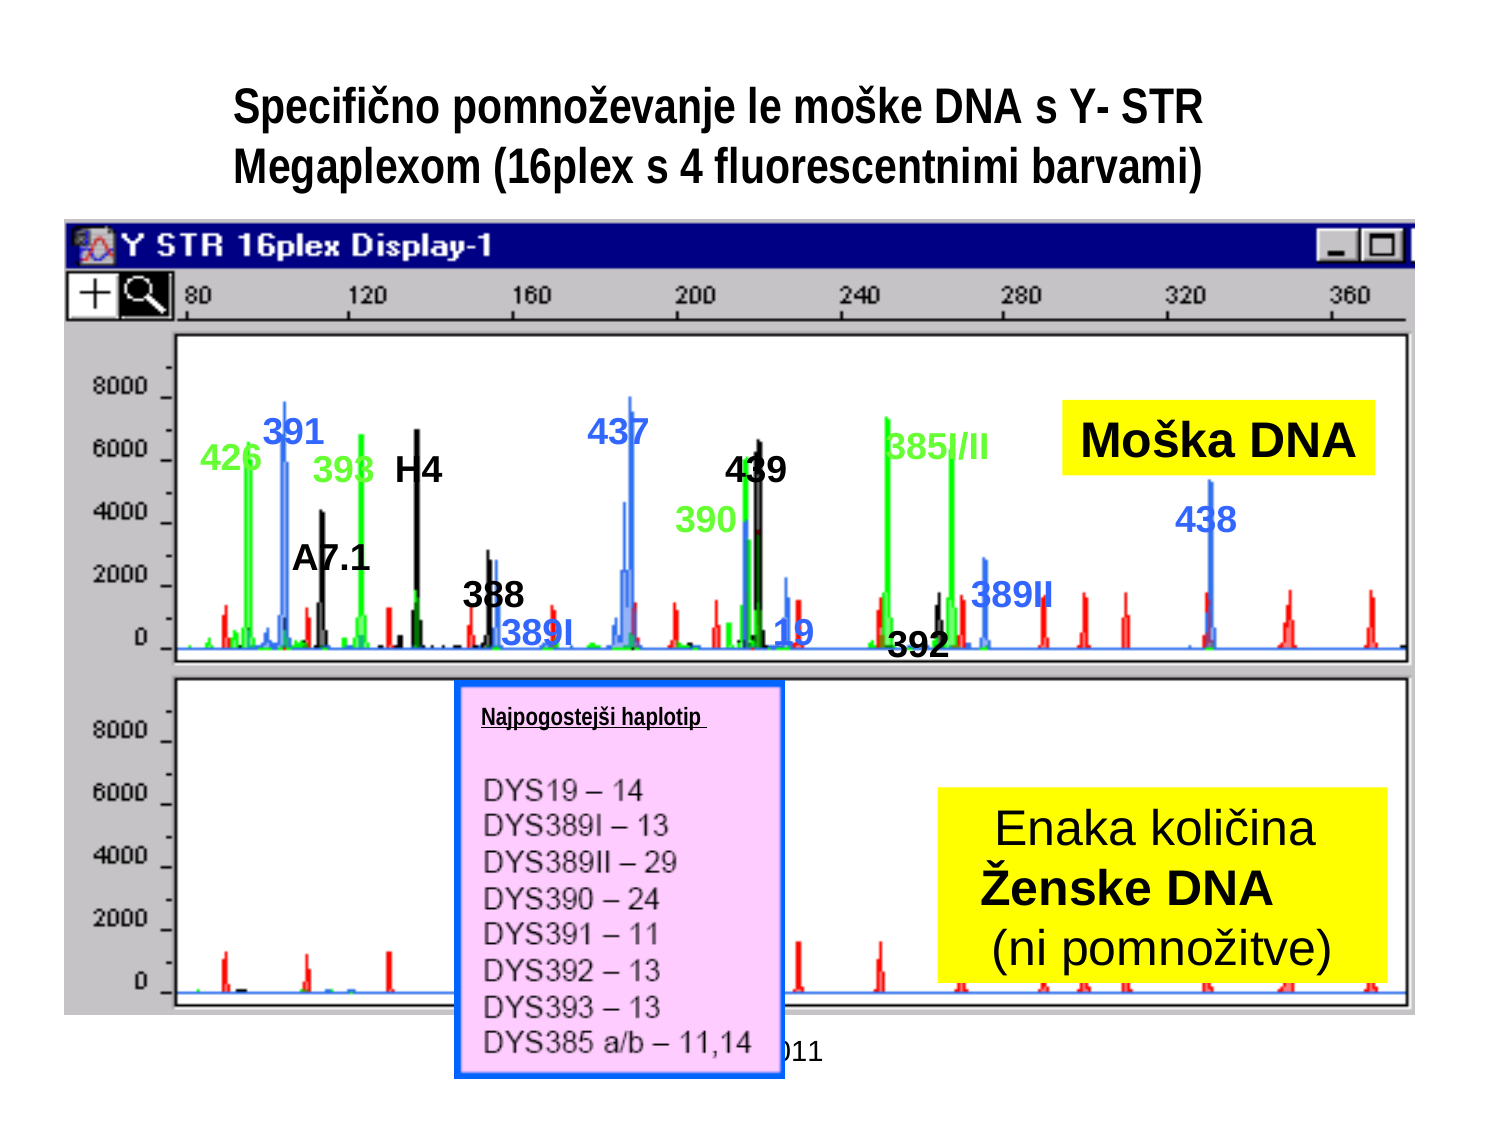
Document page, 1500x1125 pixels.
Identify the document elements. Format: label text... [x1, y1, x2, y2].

text_box 390 [649, 487, 763, 548]
text_box Najpogostejši haplotip [466, 692, 762, 739]
text_box Specifično pomnoževanje le moške DNA s Y- STR Megaplexom (16plex s 4 fluorescentnimi barvami) [112, 66, 1325, 202]
text_box FKKT 2011 [512, 1024, 988, 1103]
picture [454, 680, 785, 1079]
text_box 389II [949, 562, 1075, 623]
text_box 19 [737, 599, 850, 661]
text_box 393 [287, 437, 362, 498]
text_box 392 [862, 612, 976, 673]
text_box 426 [174, 424, 287, 486]
chart [64, 220, 1415, 1015]
text_box 438 [1149, 487, 1263, 548]
text_box A7.1 [274, 524, 388, 586]
text_box 391 [237, 399, 350, 461]
text_box Enaka količina Ženske DNA (ni pomnožitve) [937, 787, 1388, 983]
text_box 389I [474, 599, 601, 661]
text_box 385I/II [862, 414, 1013, 476]
text_box Moška DNA [1062, 399, 1375, 476]
text_box H4 [362, 437, 475, 498]
text_box 388 [437, 562, 550, 623]
text_box 439 [699, 437, 813, 498]
text_box 437 [562, 399, 676, 461]
